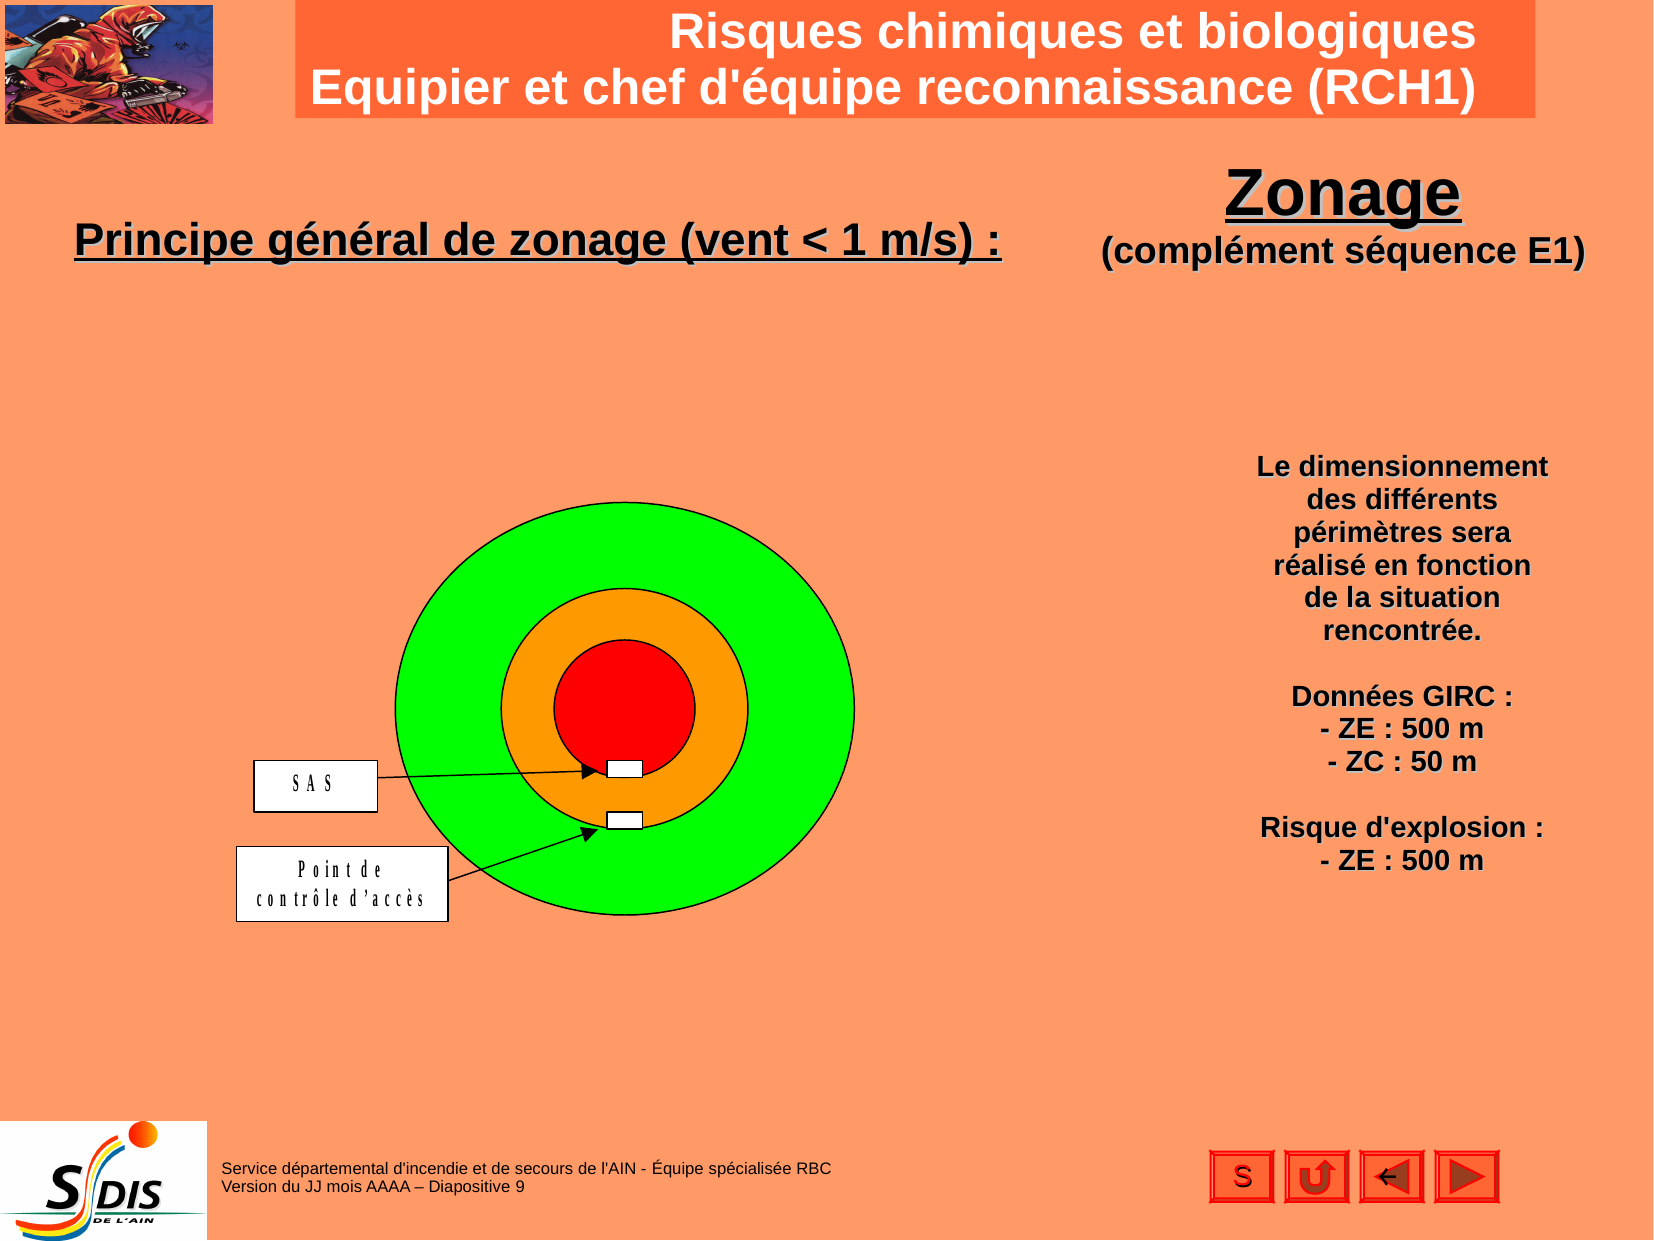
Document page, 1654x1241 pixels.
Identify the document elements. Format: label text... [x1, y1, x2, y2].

text_box Zonage (complément séquence E1) [1062, 147, 1625, 281]
text_box [1287, 1151, 1349, 1202]
text_box ￩ [1364, 1155, 1420, 1198]
picture [0, 1121, 207, 1241]
picture [5, 5, 213, 124]
text_box Principe général de zonage (vent < 1 m/s) : [59, 206, 1241, 274]
text_box Le dimensionnement des différents périmètres sera réalisé en fonction de la situation rencontrée. Données GIRC : - ZE : 500 m - ZC : 50 m Risque d'explosion : - ZE : 500 m [1240, 442, 1565, 894]
text_box S [1217, 1151, 1267, 1200]
text_box [1212, 1151, 1274, 1202]
text_box [1437, 1151, 1499, 1202]
picture [235, 501, 857, 923]
